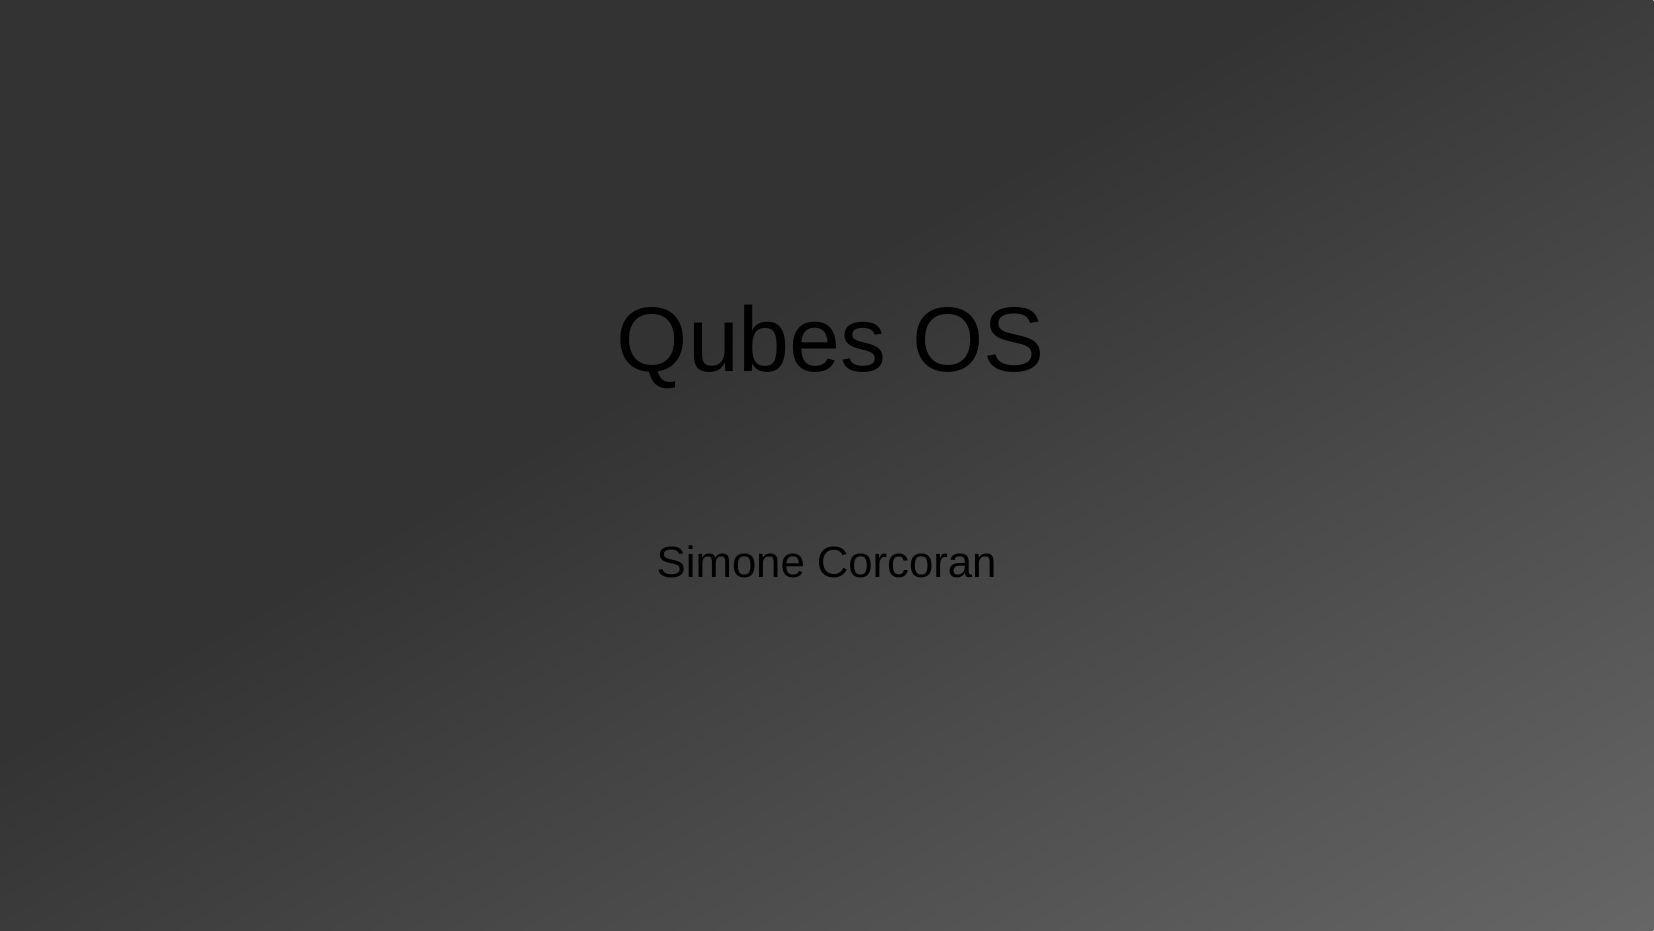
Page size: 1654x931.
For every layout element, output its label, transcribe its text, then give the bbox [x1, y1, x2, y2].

title Qubes OS [86, 262, 1576, 418]
subtitle Simone Corcoran [82, 487, 1571, 638]
